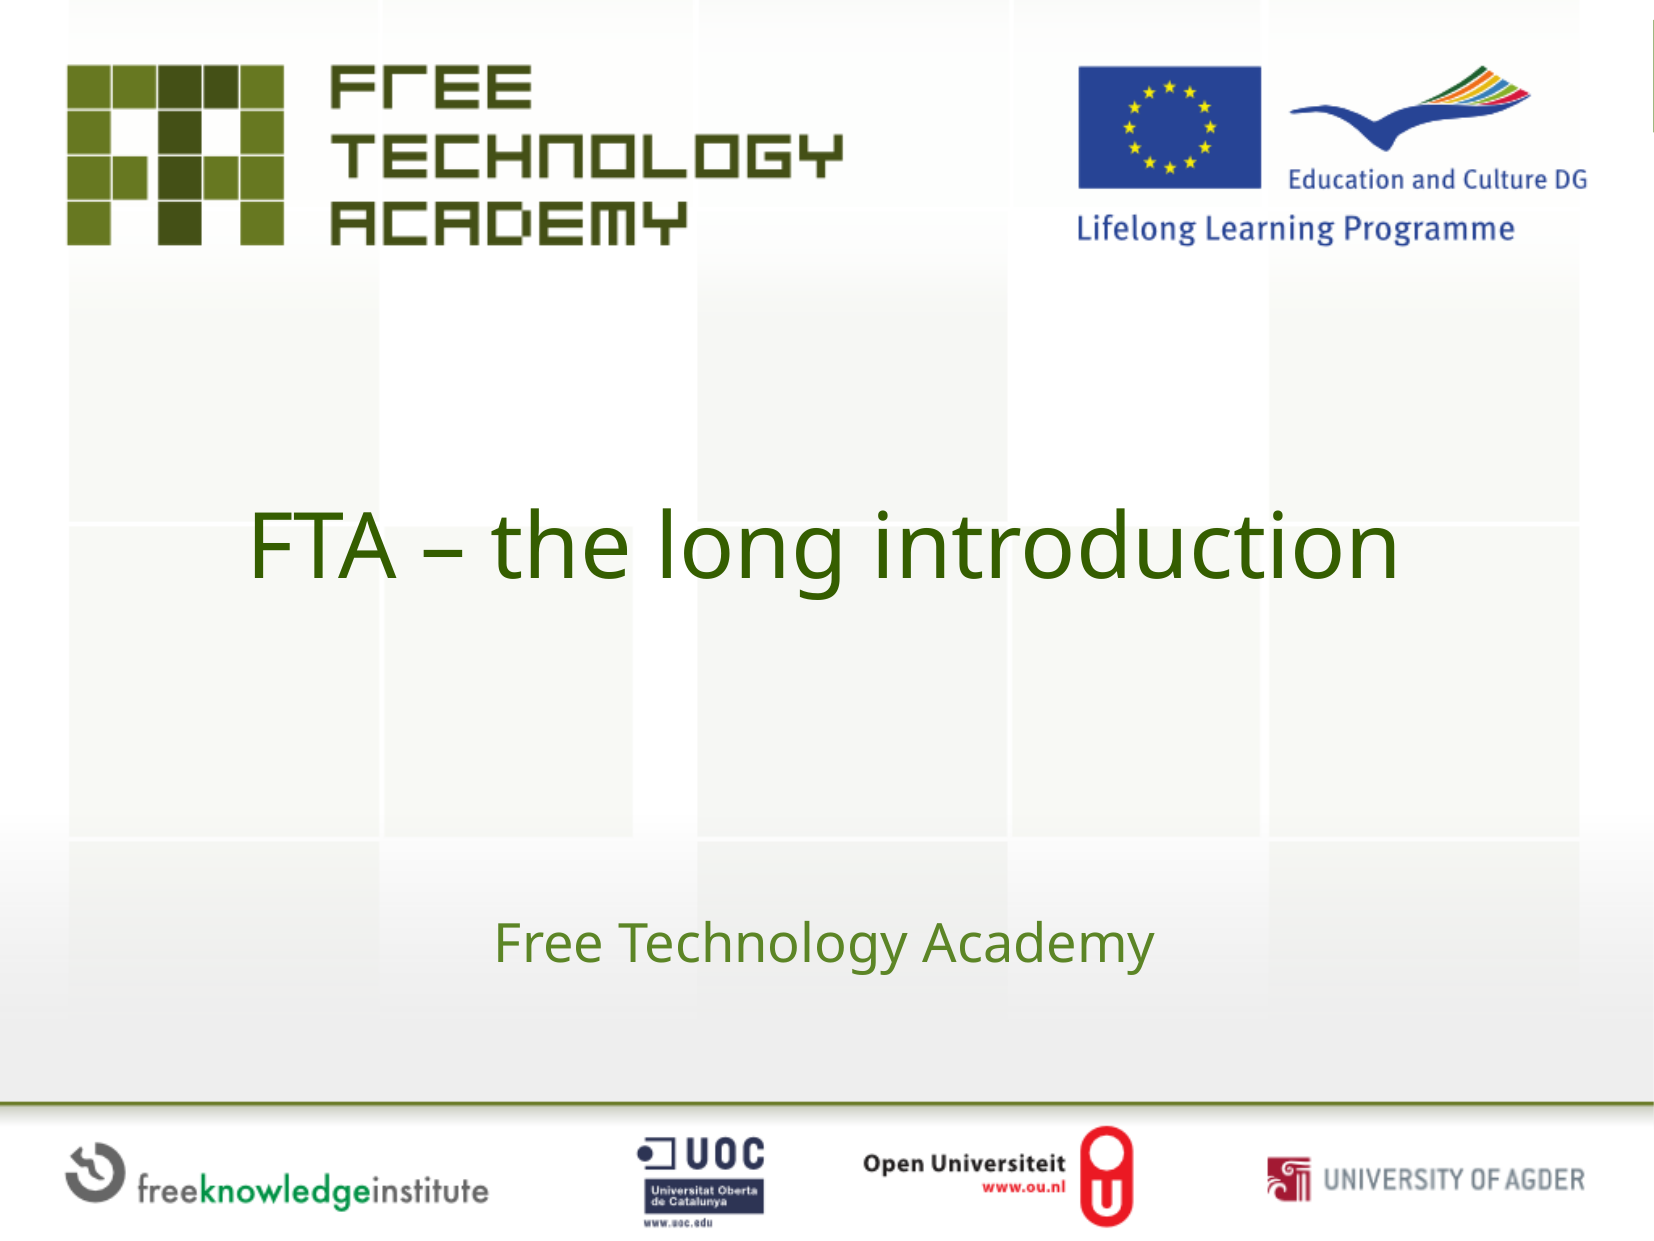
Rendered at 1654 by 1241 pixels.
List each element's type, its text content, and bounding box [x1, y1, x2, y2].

picture [0, 0, 1654, 1241]
text_box Free Technology Academy [75, 897, 1576, 976]
text_box FTA – the long introduction [75, 473, 1576, 703]
